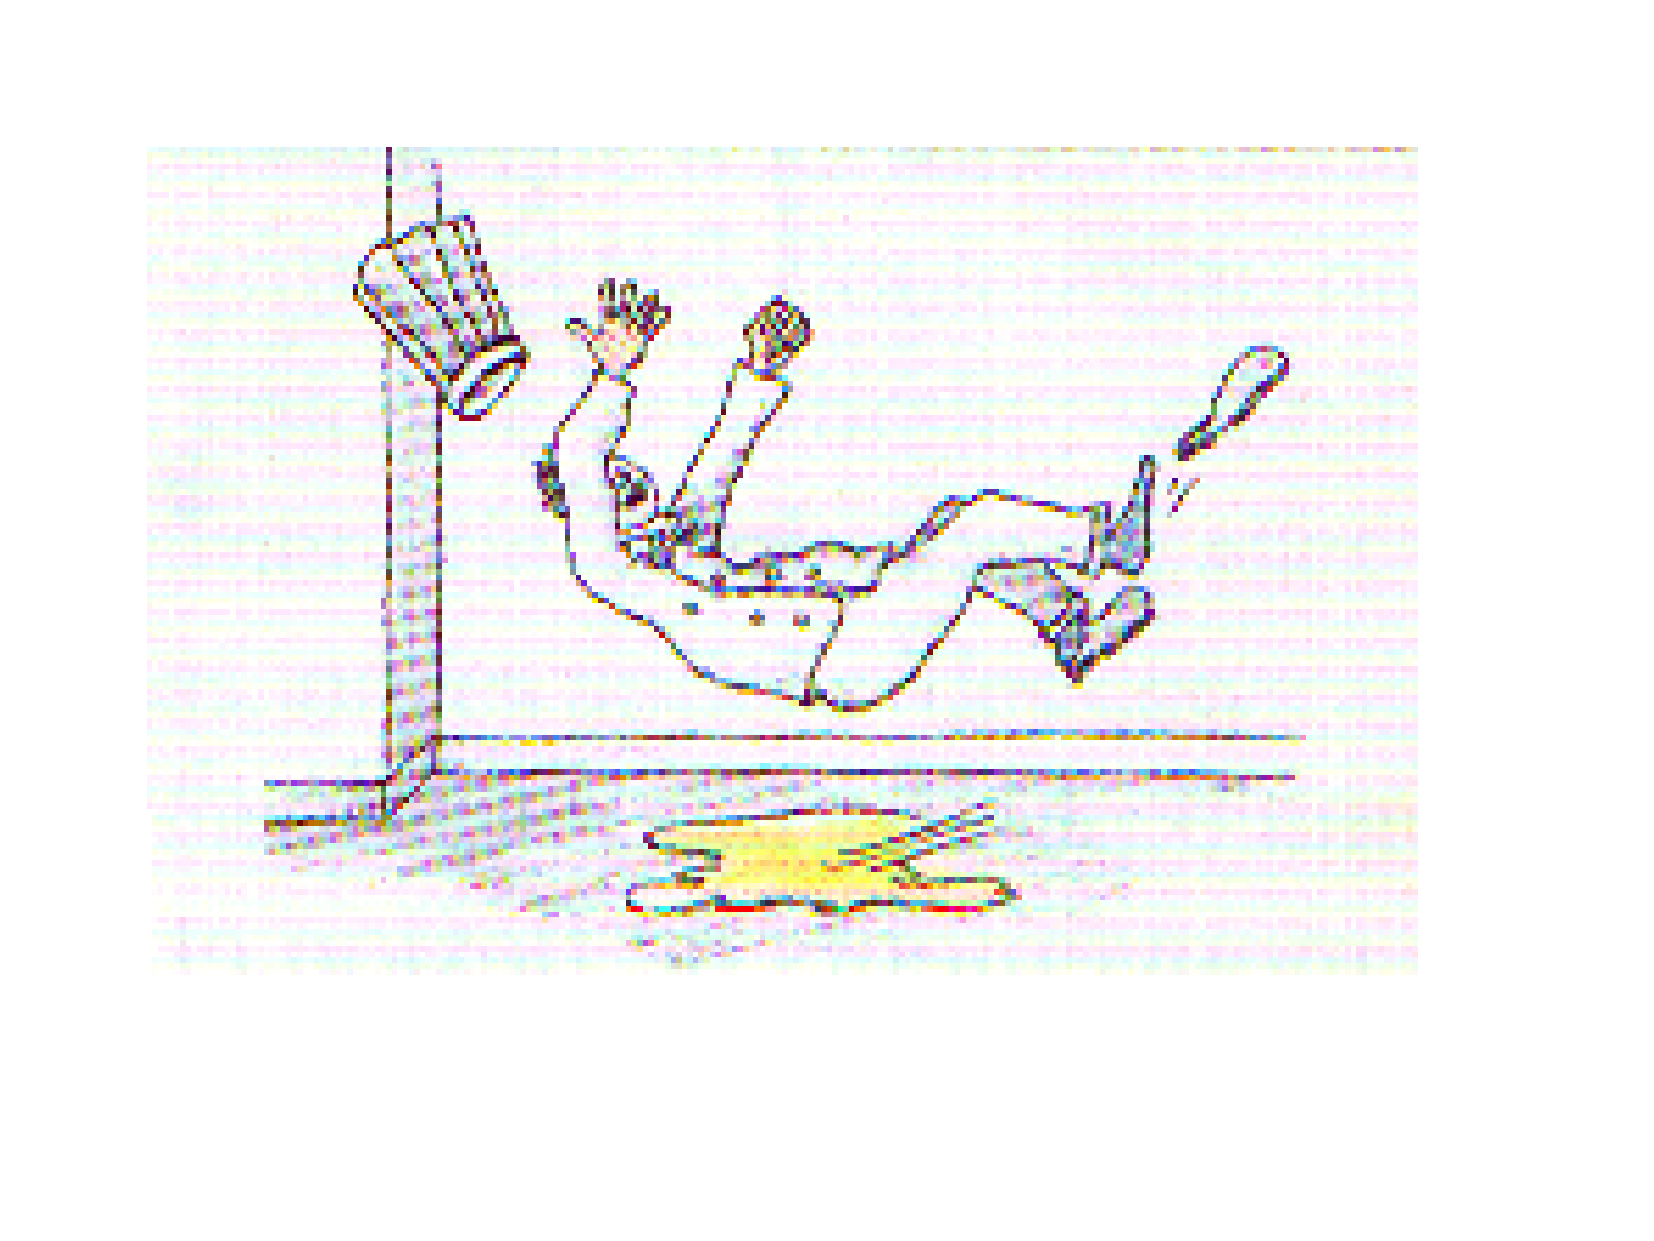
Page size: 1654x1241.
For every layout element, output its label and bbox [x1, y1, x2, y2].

picture [147, 147, 1418, 975]
